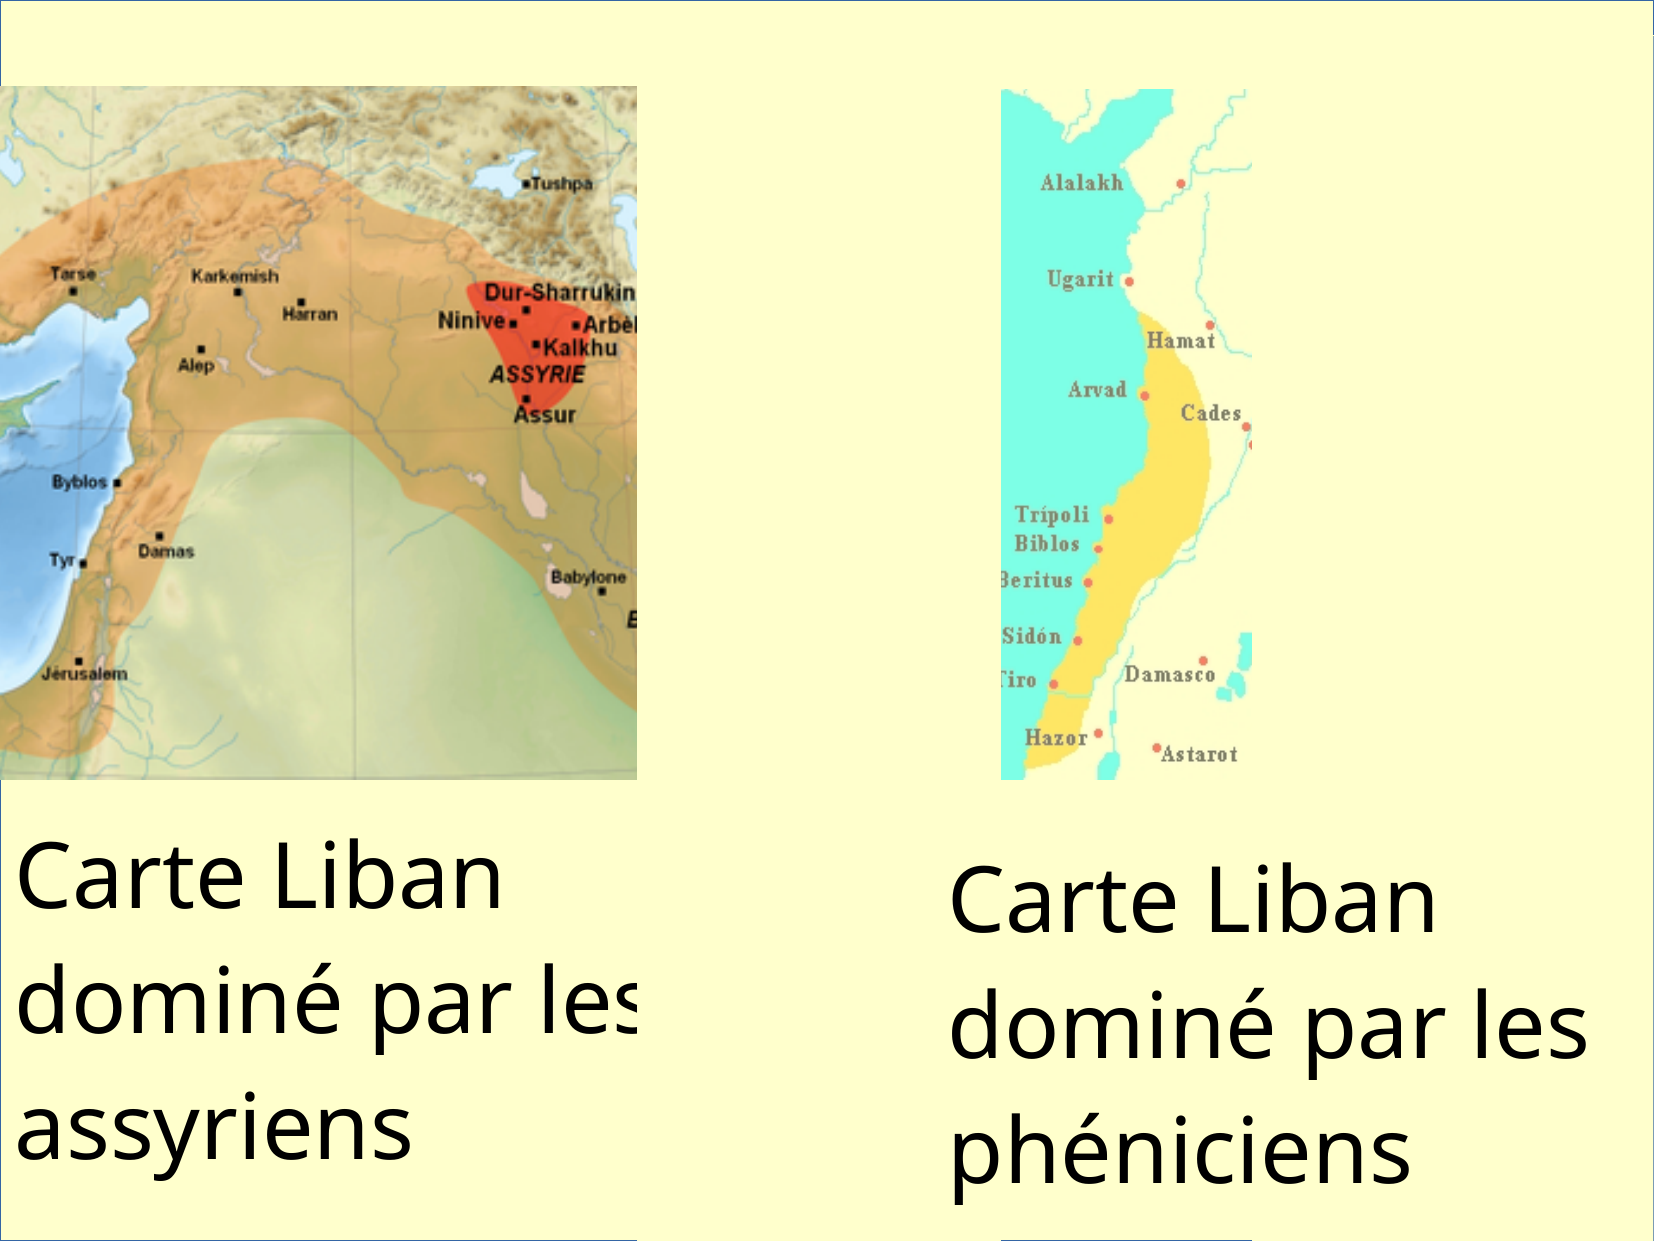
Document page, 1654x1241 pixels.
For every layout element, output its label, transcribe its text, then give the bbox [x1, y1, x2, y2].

picture [0, 86, 637, 780]
text_box Carte Liban dominé par les phéniciens [933, 827, 1654, 1052]
text_box Carte Liban dominé par les assyriens [0, 803, 637, 1028]
text_box [0, 0, 1654, 1241]
picture [1001, 89, 1252, 780]
